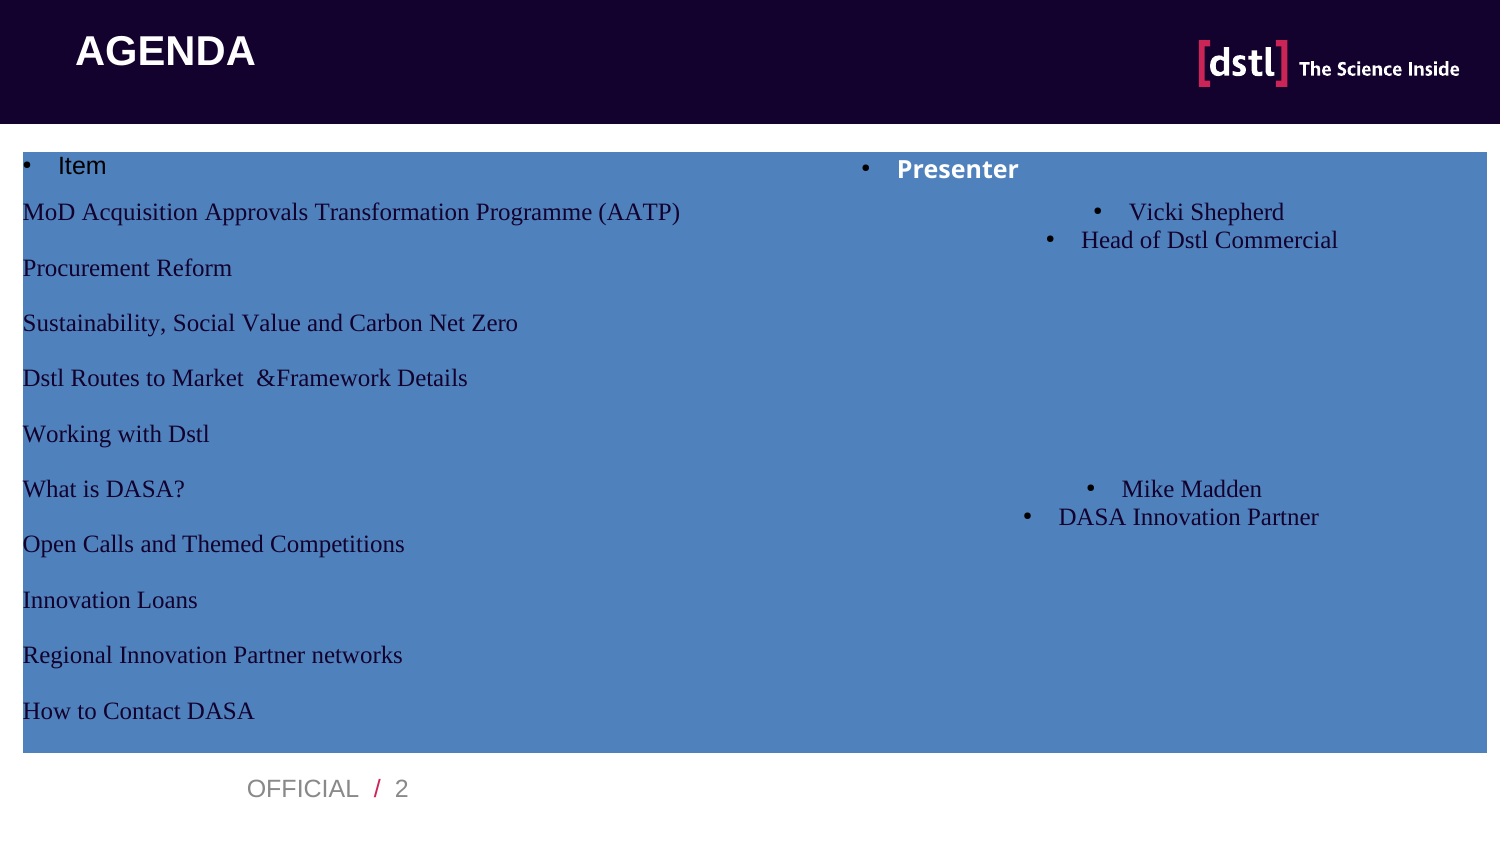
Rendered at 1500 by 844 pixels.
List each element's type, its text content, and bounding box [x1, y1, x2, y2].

table_cell Sustainability, Social Value and Carbon Net Zero [23, 309, 861, 364]
table_cell Regional Innovation Partner networks [23, 641, 861, 697]
table_cell Vicki Shepherd Head of Dstl Commercial [861, 198, 1487, 475]
table_cell Working with Dstl [23, 420, 861, 475]
list AGENDA [75, 29, 1140, 101]
text_box OFFICIAL / 2 [232, 767, 1459, 812]
table_cell Open Calls and Themed Competitions [23, 531, 861, 586]
table_cell Dstl Routes to Market &Framework Details [23, 364, 861, 420]
table_header Presenter [861, 152, 1487, 198]
table_cell What is DASA? [23, 475, 861, 531]
table_header Item [23, 152, 861, 198]
table_cell MoD Acquisition Approvals Transformation Programme (AATP) [23, 198, 861, 254]
table_cell How to Contact DASA [23, 697, 861, 753]
table_cell Mike Madden DASA Innovation Partner [861, 475, 1487, 753]
table_cell Innovation Loans [23, 586, 861, 641]
table_cell Procurement Reform [23, 254, 861, 309]
